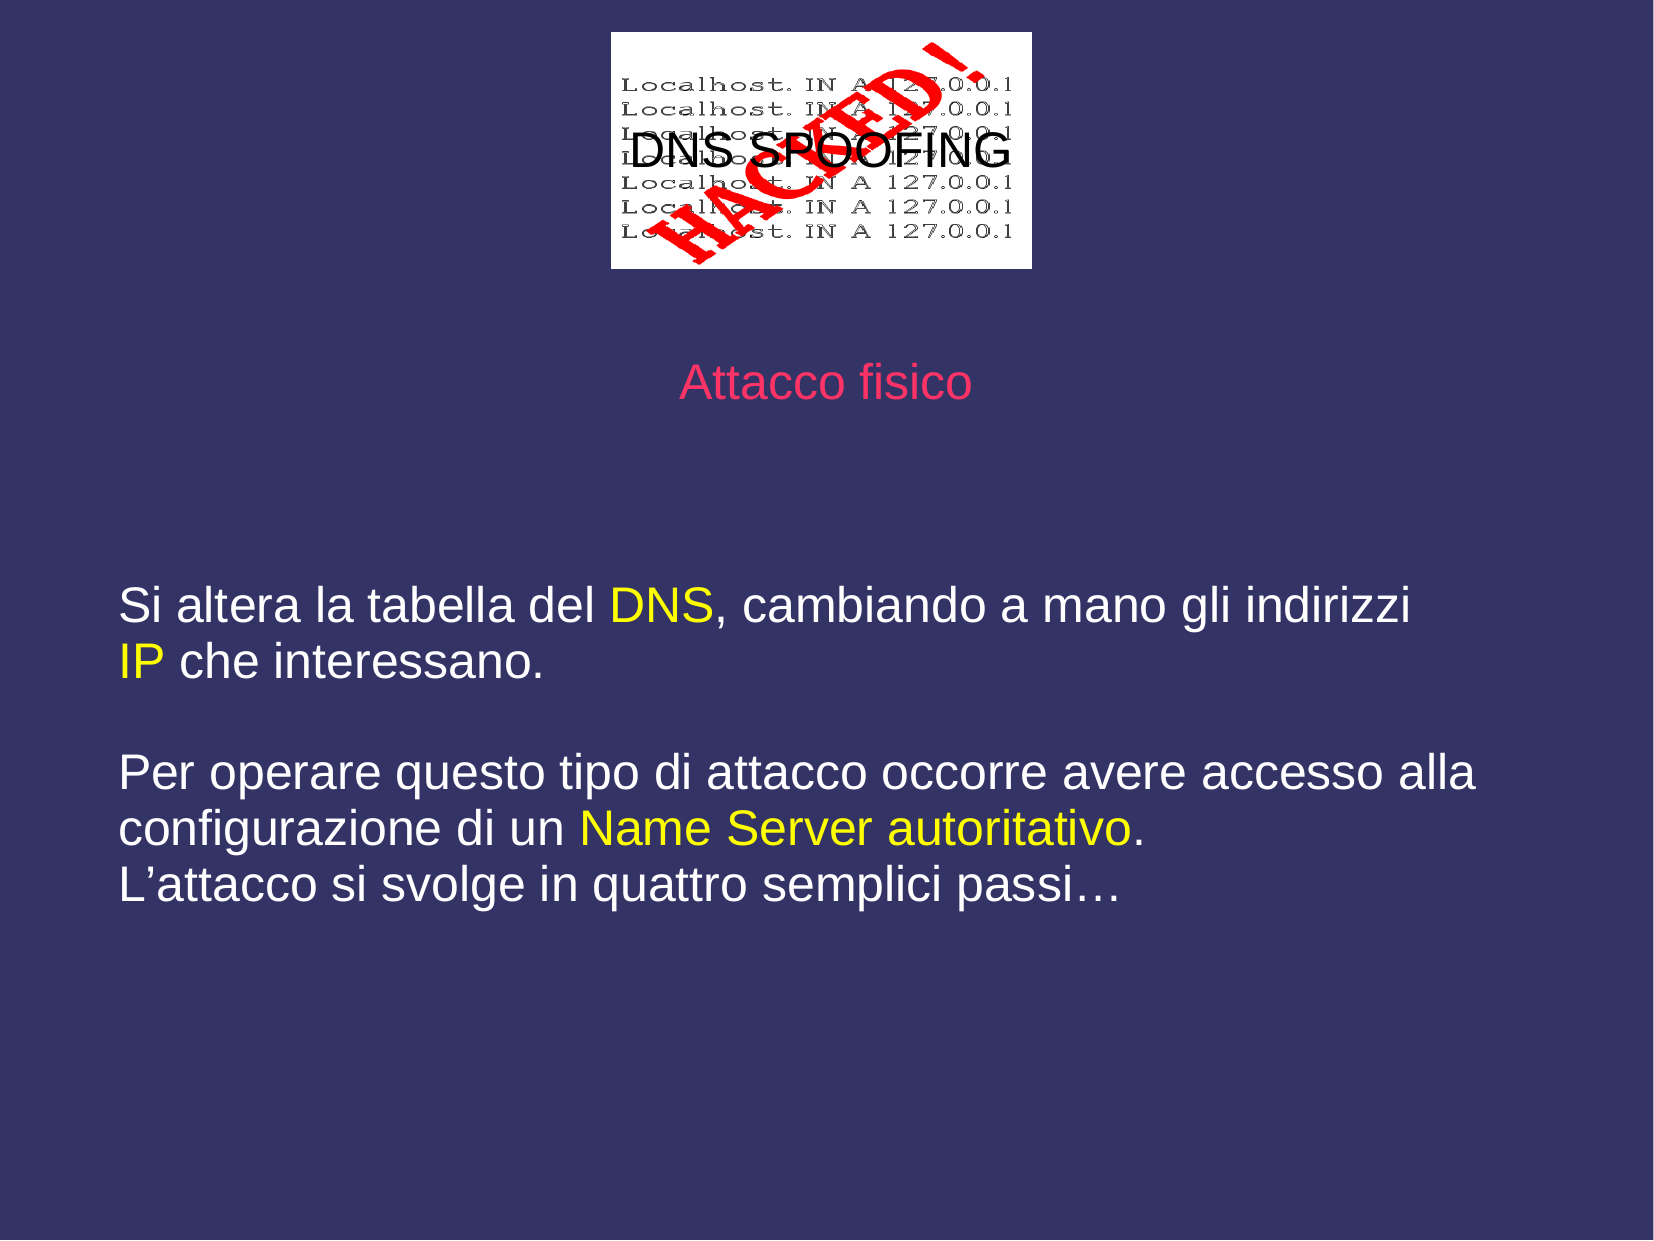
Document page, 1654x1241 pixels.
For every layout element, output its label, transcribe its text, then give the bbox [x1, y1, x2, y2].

text_box Si altera la tabella del DNS, cambiando a mano gli indirizzi IP che interessano. Per operare questo tipo di attacco occorre avere accesso alla configurazione di un Name Server autoritativo. L’attacco si svolge in quattro semplici passi… [118, 577, 1478, 912]
text_box Attacco fisico [679, 354, 974, 411]
picture [611, 32, 1032, 269]
